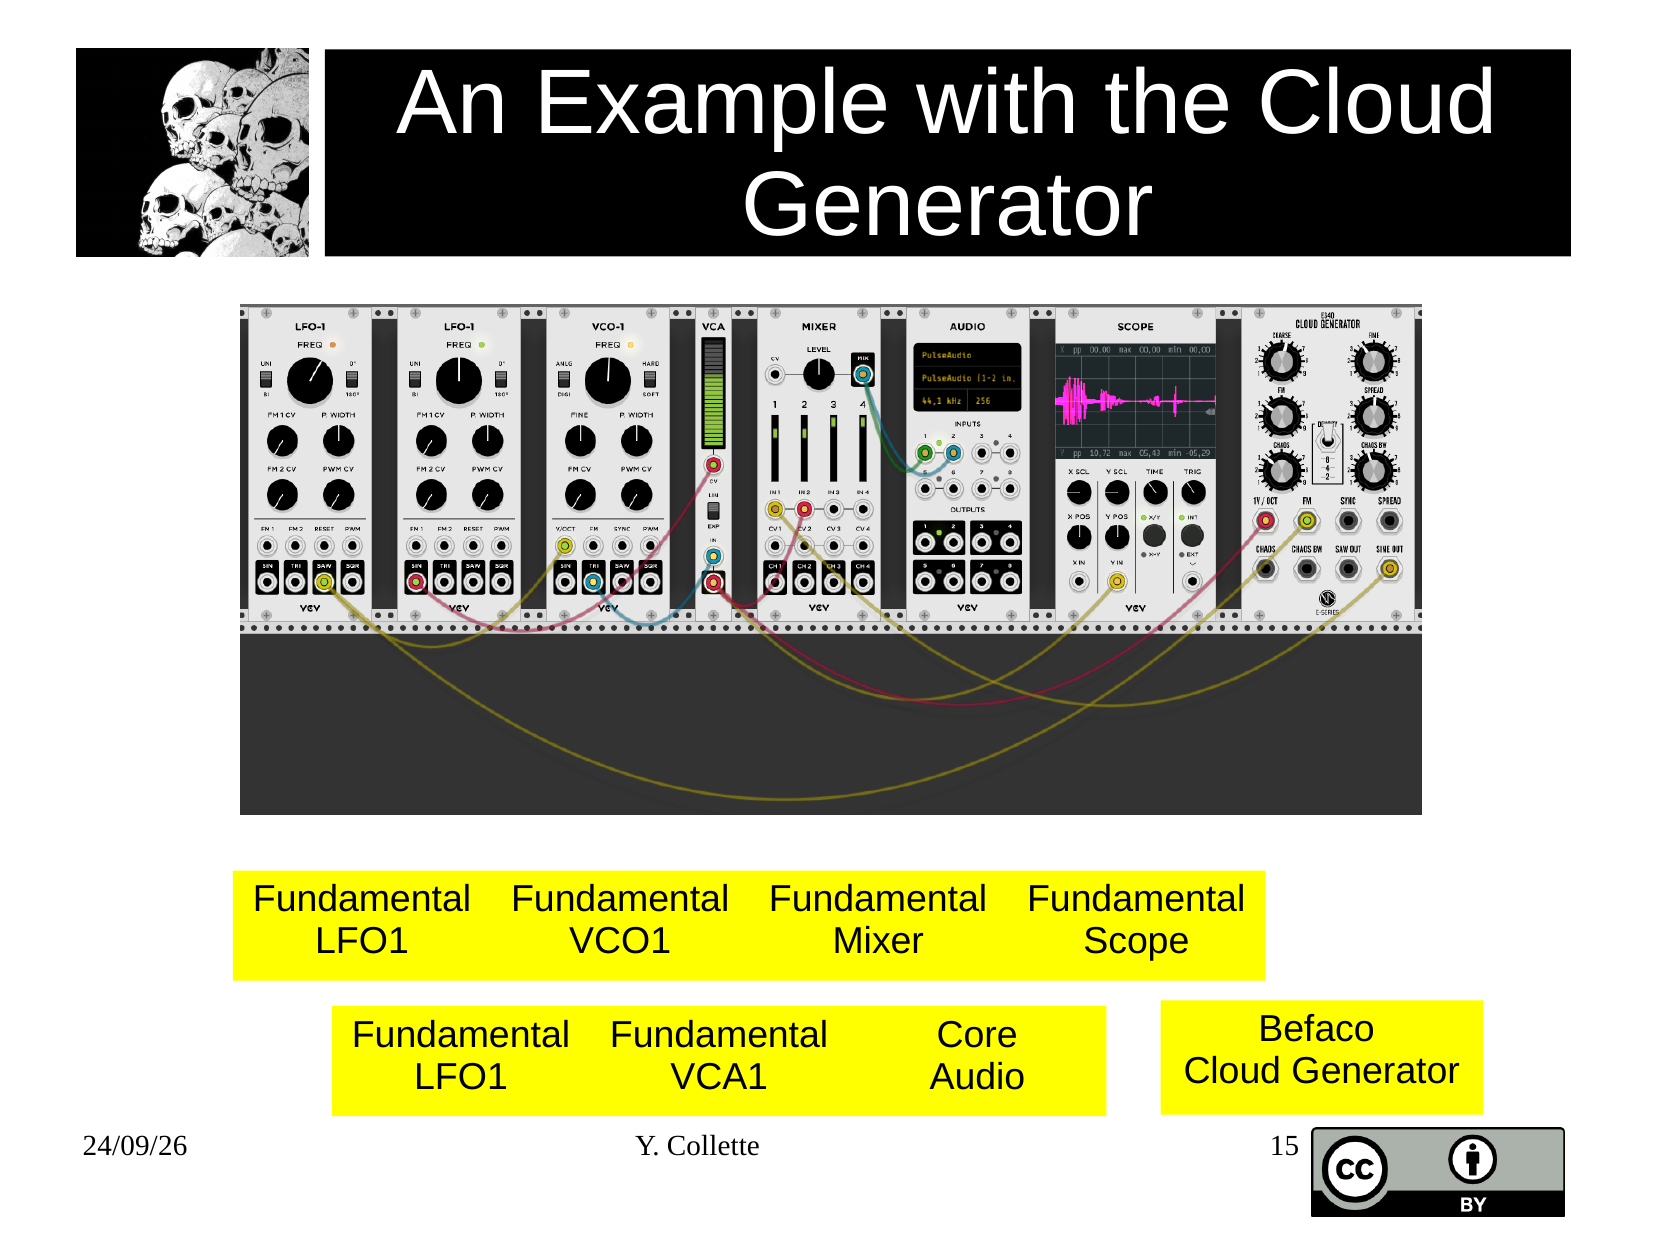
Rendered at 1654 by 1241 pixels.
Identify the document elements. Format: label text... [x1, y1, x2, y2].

text_box Fundamental Scope [1007, 870, 1266, 981]
text_box Fundamental LFO1 [332, 1005, 590, 1117]
text_box Core Audio [848, 1005, 1107, 1117]
text_box Fundamental Mixer [749, 870, 1007, 981]
text_box Fundamental VCO1 [491, 870, 749, 981]
picture [240, 304, 1422, 815]
picture [76, 48, 309, 257]
text_box Fundamental LFO1 [232, 870, 491, 981]
picture [1311, 1127, 1565, 1217]
text_box Befaco Cloud Generator [1160, 1000, 1483, 1115]
title An Example with the Cloud Generator [324, 49, 1571, 257]
text_box Fundamental VCA1 [590, 1005, 848, 1117]
